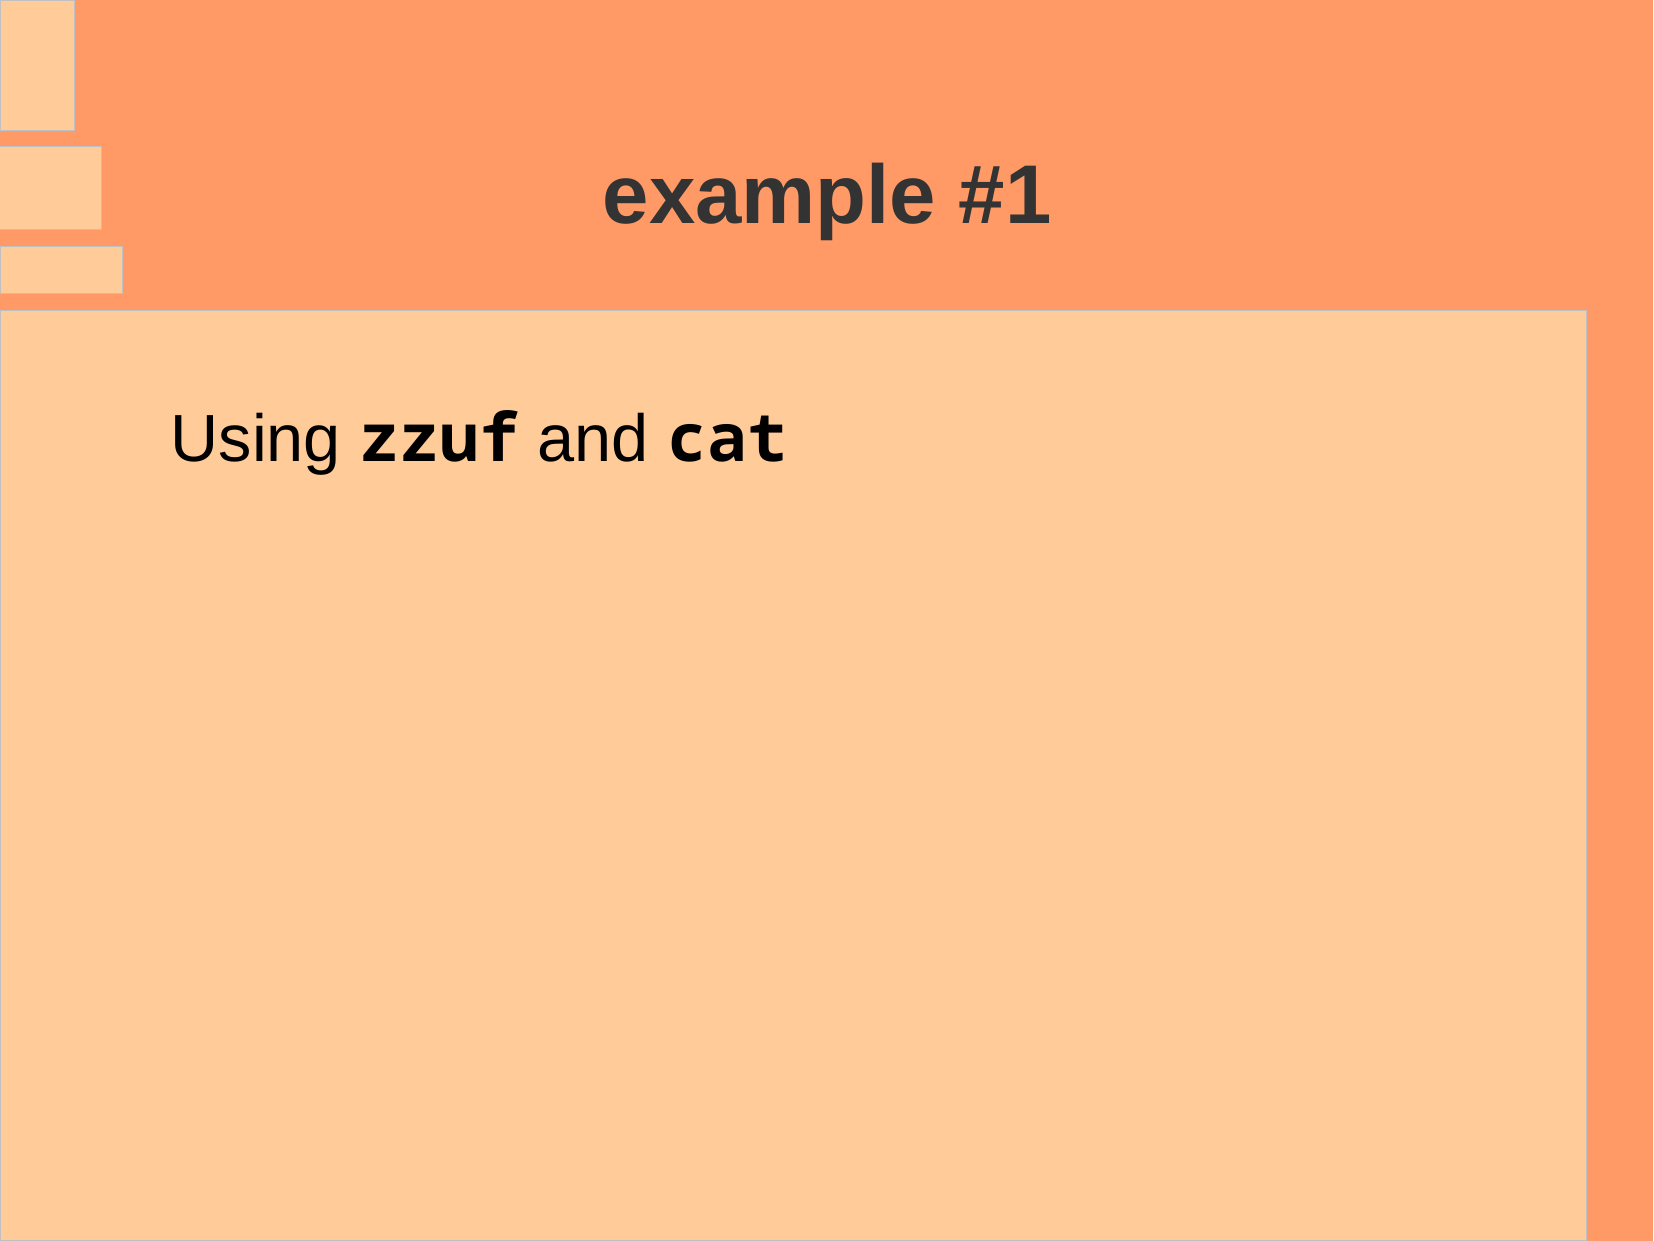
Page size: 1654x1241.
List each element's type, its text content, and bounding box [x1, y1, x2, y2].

list Using zzuf and cat [152, 344, 1534, 1127]
title example #1 [121, 91, 1534, 299]
